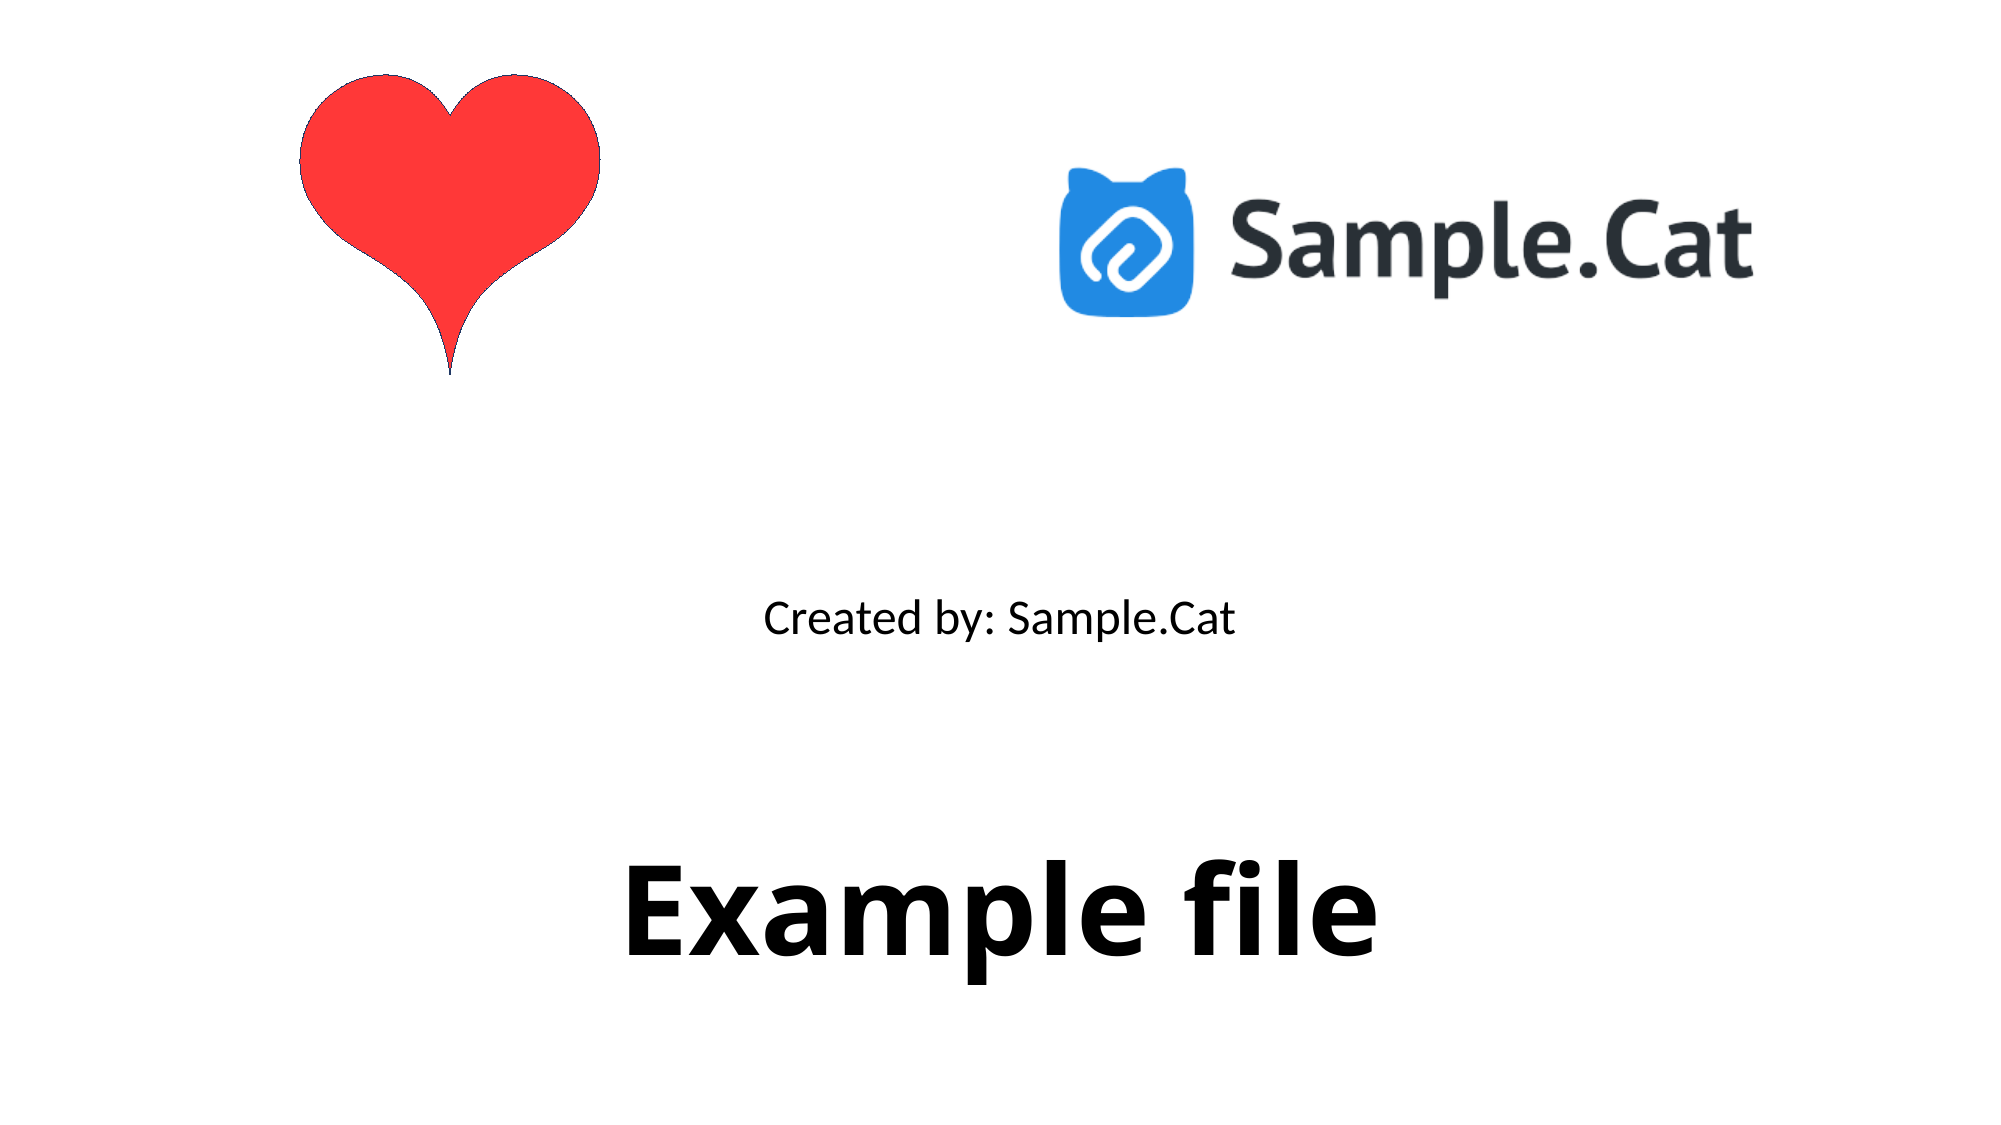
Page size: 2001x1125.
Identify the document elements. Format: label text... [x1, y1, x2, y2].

text_box [299, 74, 601, 375]
subtitle Created by: Sample.Cat [249, 590, 1750, 863]
picture [1050, 148, 1766, 338]
title Example file [249, 863, 1750, 983]
